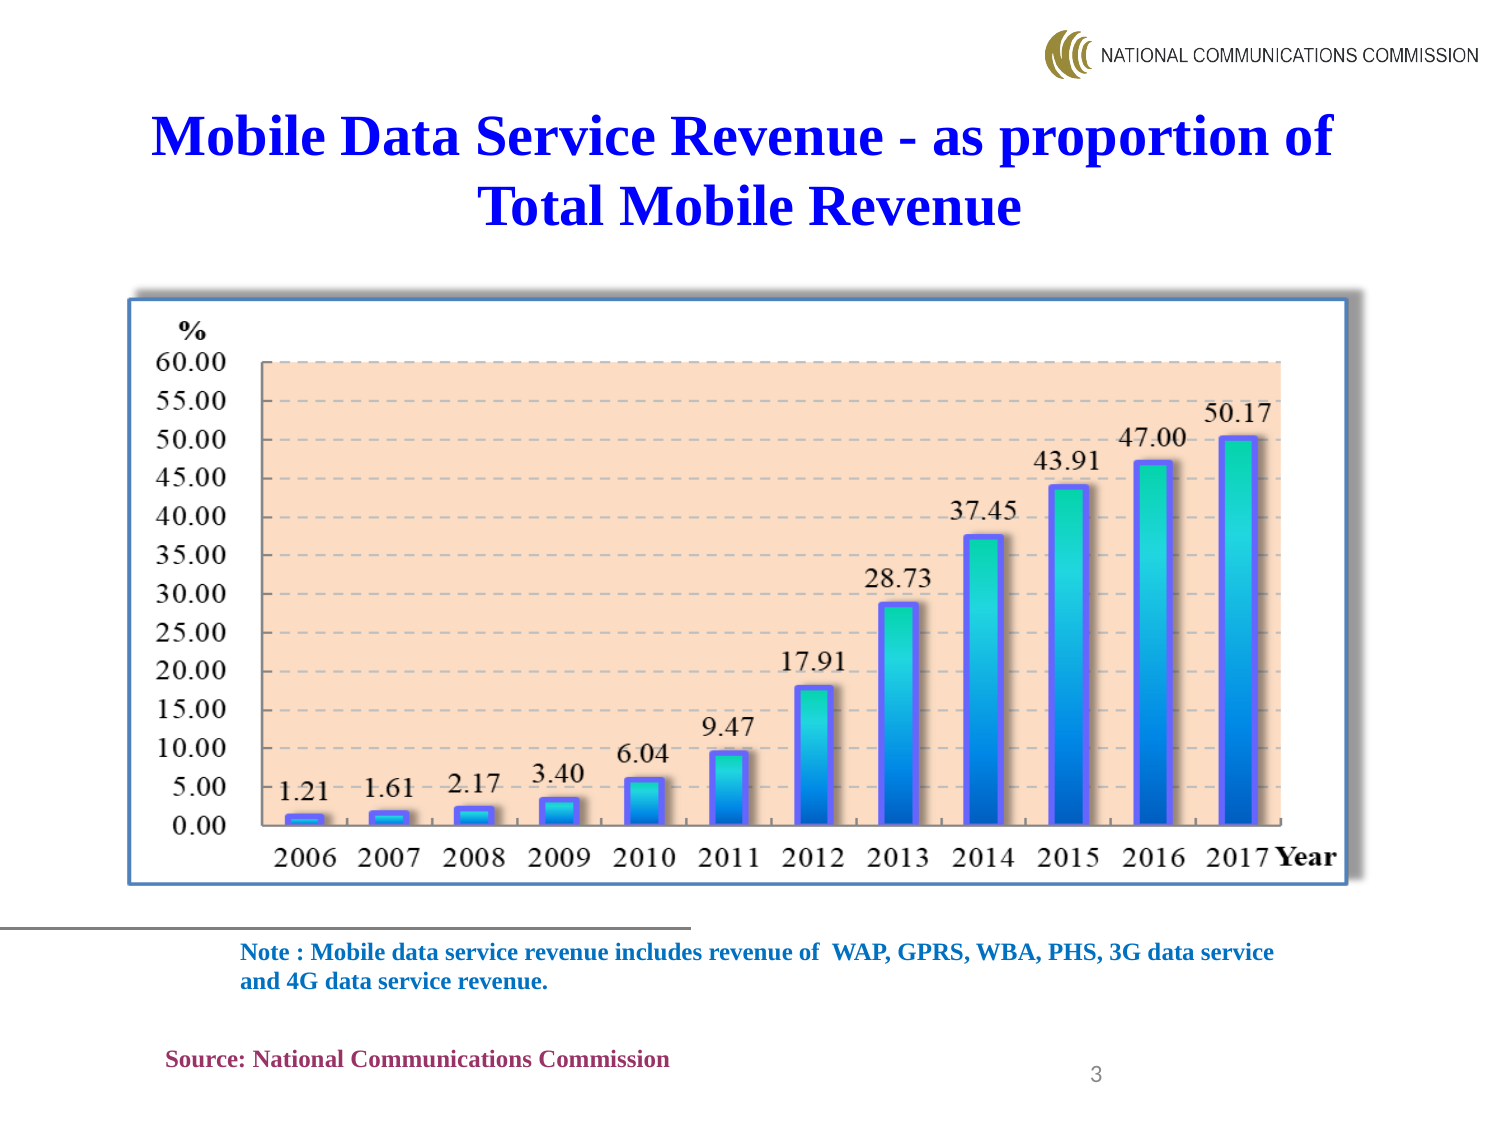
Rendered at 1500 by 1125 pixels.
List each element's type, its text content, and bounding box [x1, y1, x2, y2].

picture [125, 279, 1375, 889]
text_box 3 [1074, 1042, 1426, 1103]
text_box Mobile Data Service Revenue - as proportion of Total Mobile Revenue [0, 90, 1500, 216]
text_box Source: National Communications Commission [0, 1035, 703, 1081]
text_box Note : Mobile data service revenue includes revenue of WAP, GPRS, WBA, PHS, 3G data service and 4G data service revenue. [0, 928, 1500, 1003]
picture [1045, 30, 1479, 79]
